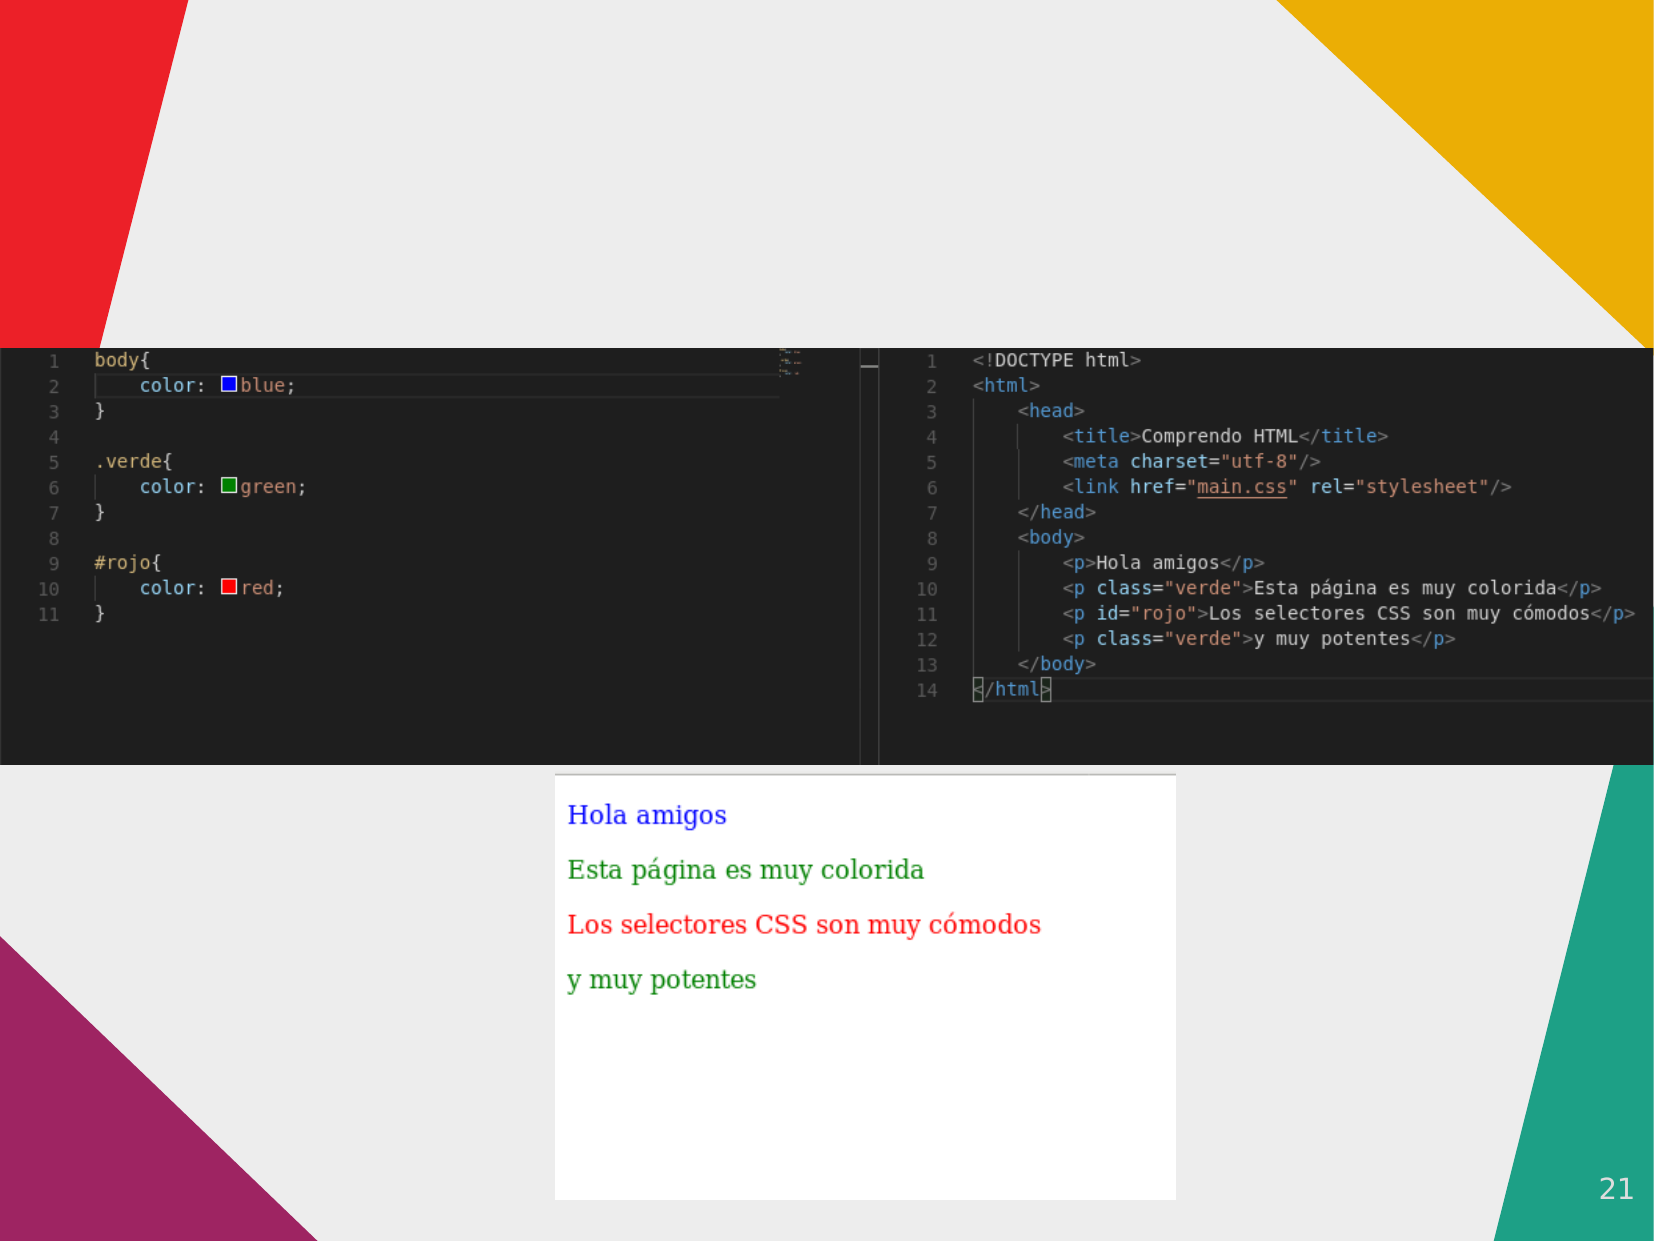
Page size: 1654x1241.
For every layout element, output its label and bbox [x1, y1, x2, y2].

picture [0, 348, 1654, 766]
picture [555, 771, 1176, 1201]
